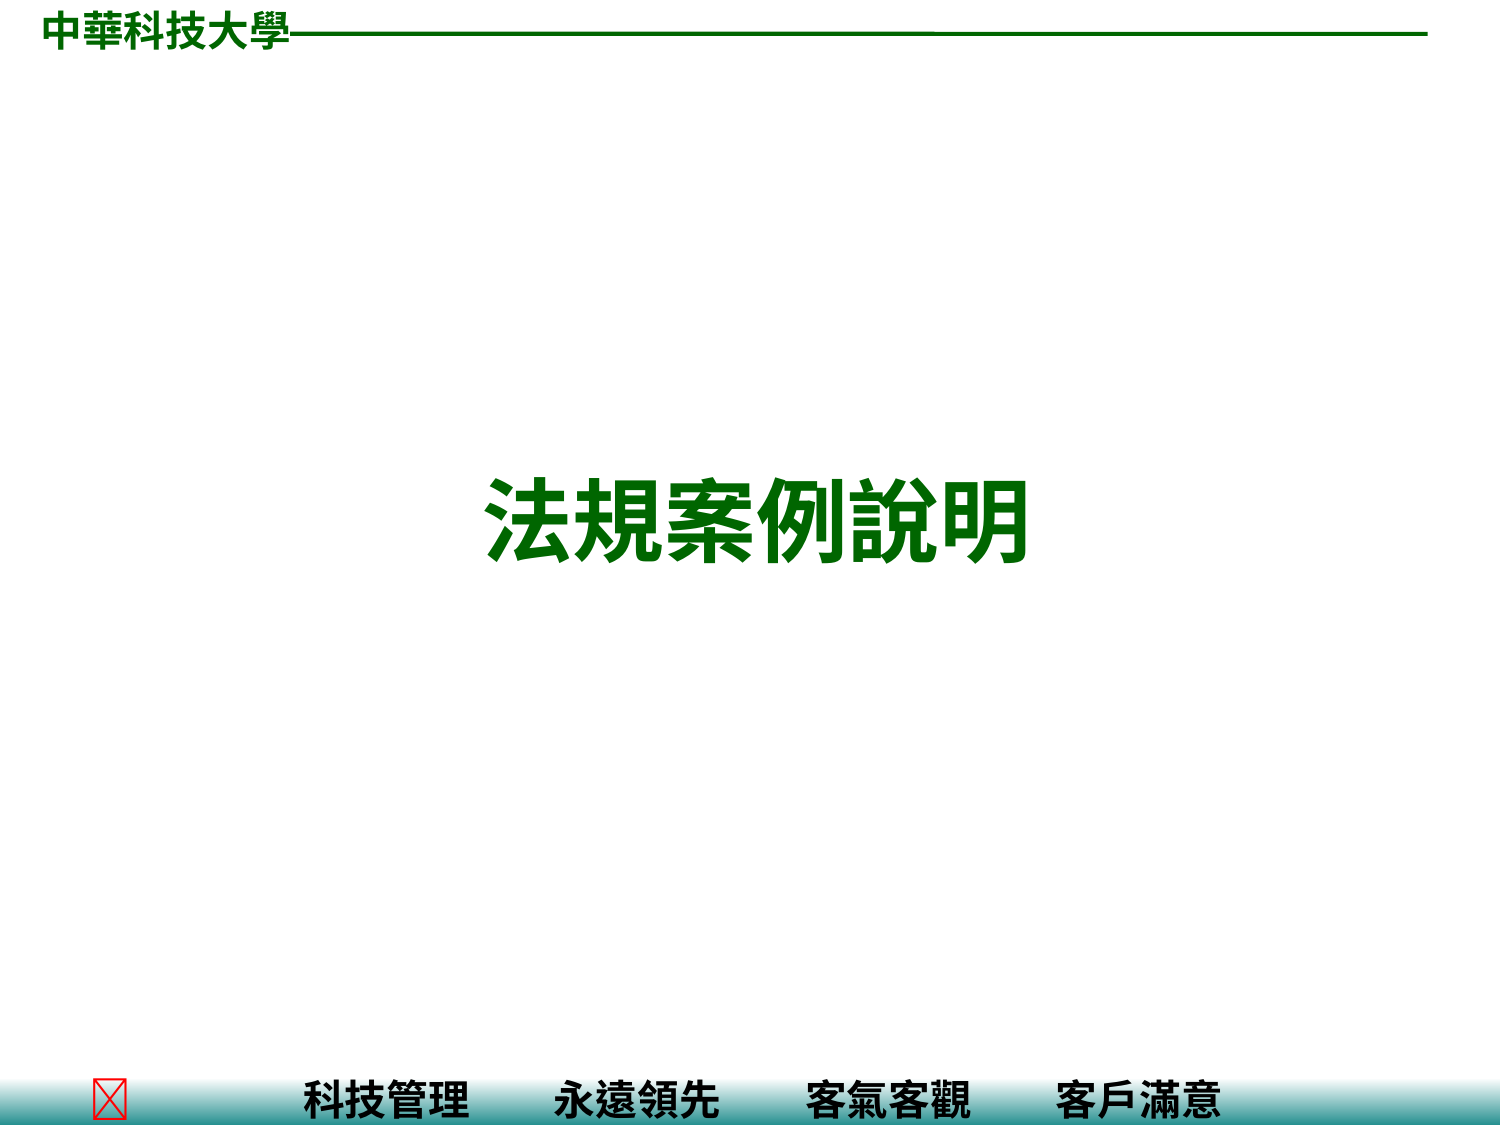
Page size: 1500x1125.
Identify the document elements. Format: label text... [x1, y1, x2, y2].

title 法規案例說明 [200, 425, 1313, 613]
